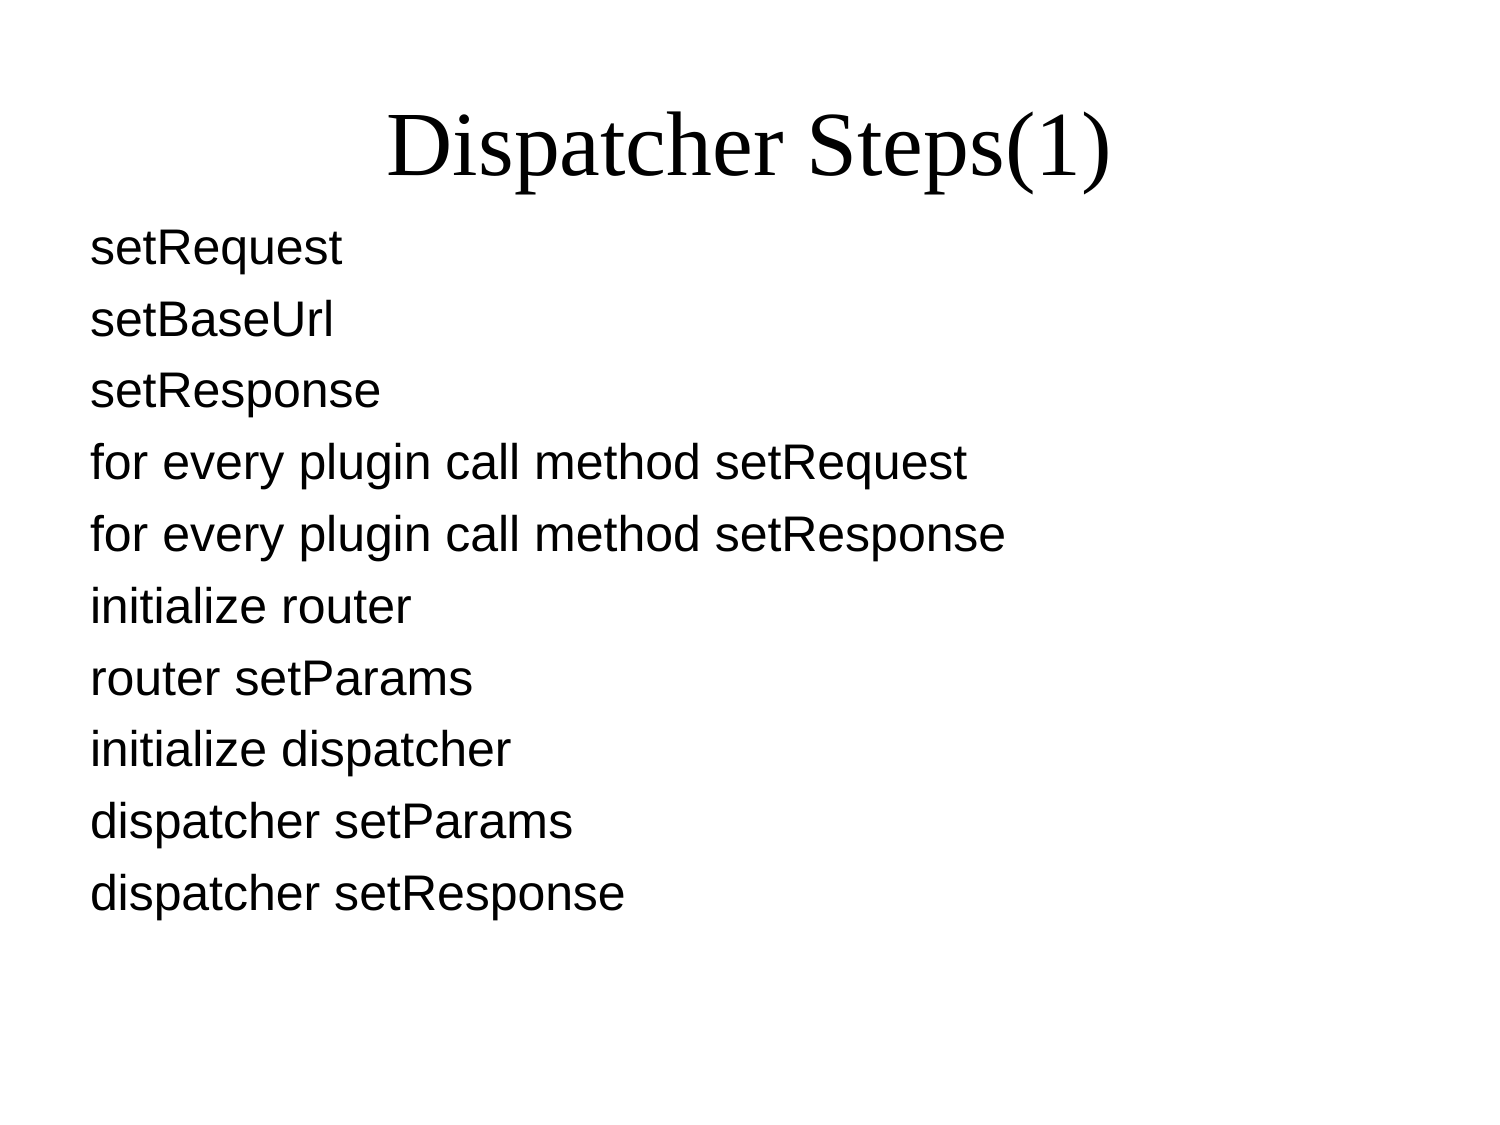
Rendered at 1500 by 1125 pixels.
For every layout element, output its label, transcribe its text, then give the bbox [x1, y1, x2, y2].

text_box Dispatcher Steps(1)‏ [75, 45, 1426, 206]
text_box setRequest setBaseUrl setResponse for every plugin call method setRequest for every plugin call method setResponse initialize router router setParams initialize dispatcher dispatcher setParams dispatcher setResponse [75, 206, 1426, 1034]
